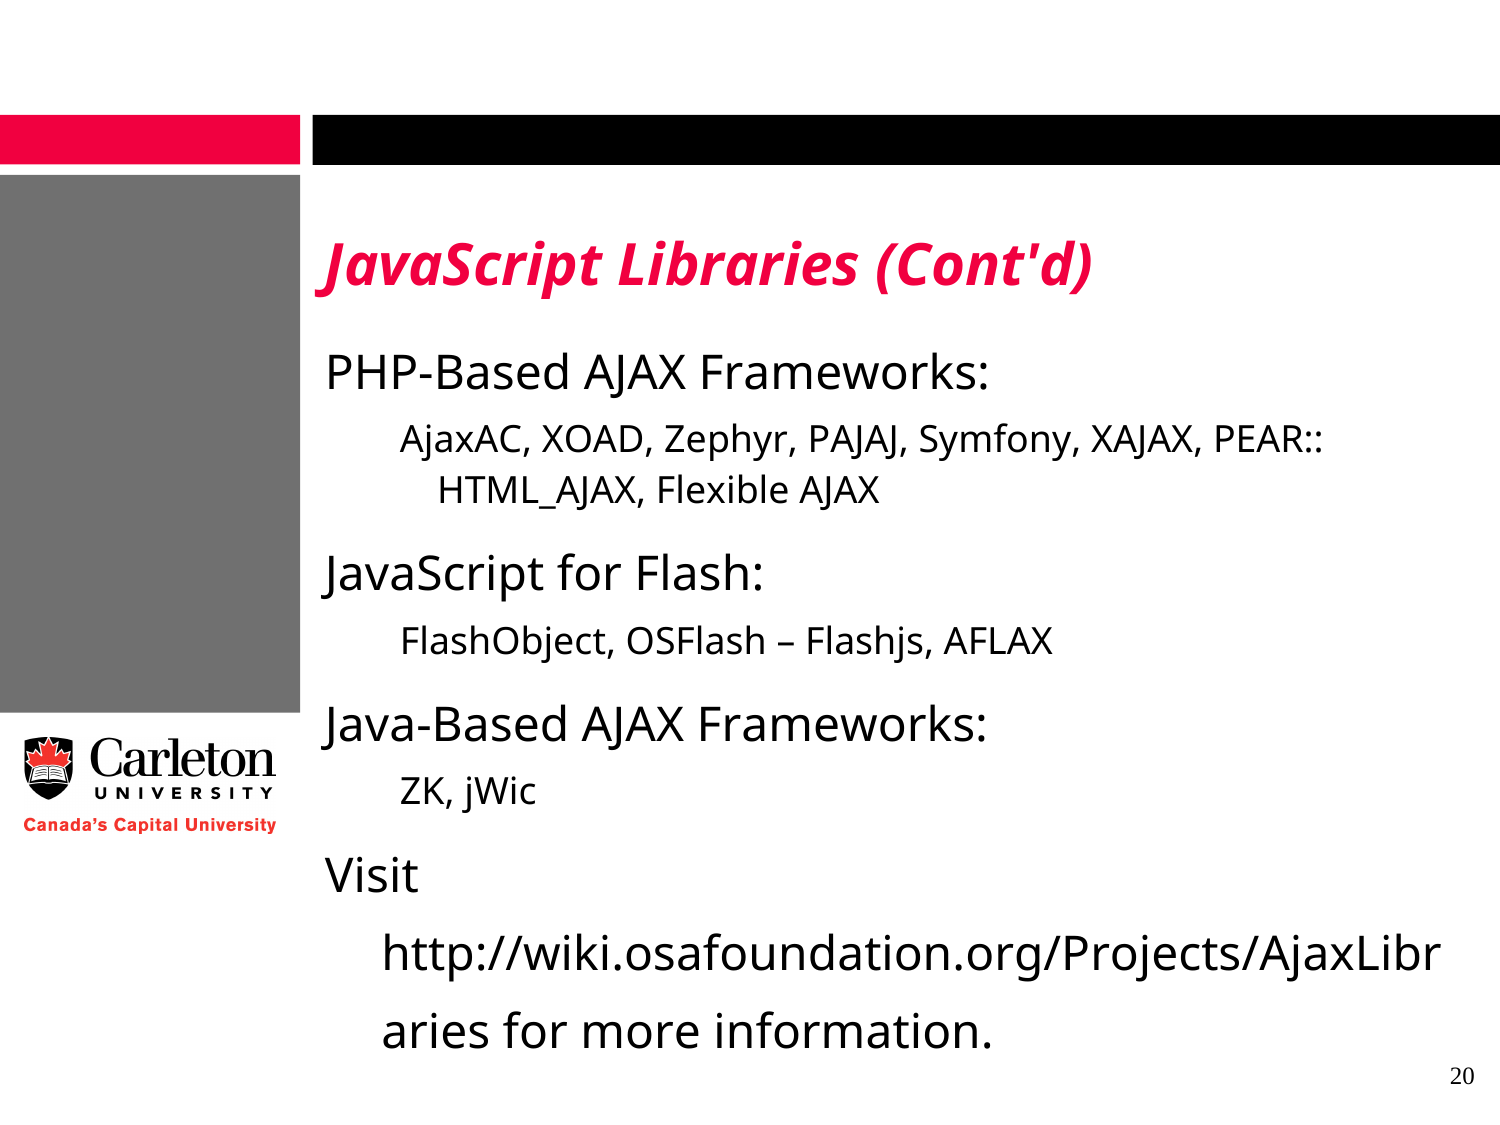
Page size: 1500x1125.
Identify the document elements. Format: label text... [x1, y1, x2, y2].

list PHP-Based AJAX Frameworks: AjaxAC, XOAD, Zephyr, PAJAJ, Symfony, XAJAX, PEAR:: HTML_AJAX, Flexible AJAX JavaScript for Flash: FlashObject, OSFlash – Flashjs, AFLAX Java-Based AJAX Frameworks: ZK, jWic Visit http://wiki.osafoundation.org/Projects/AjaxLibraries for more information. [324, 324, 1450, 1036]
picture [24, 737, 276, 834]
title JavaScript Libraries (Cont'd) [324, 194, 1450, 324]
